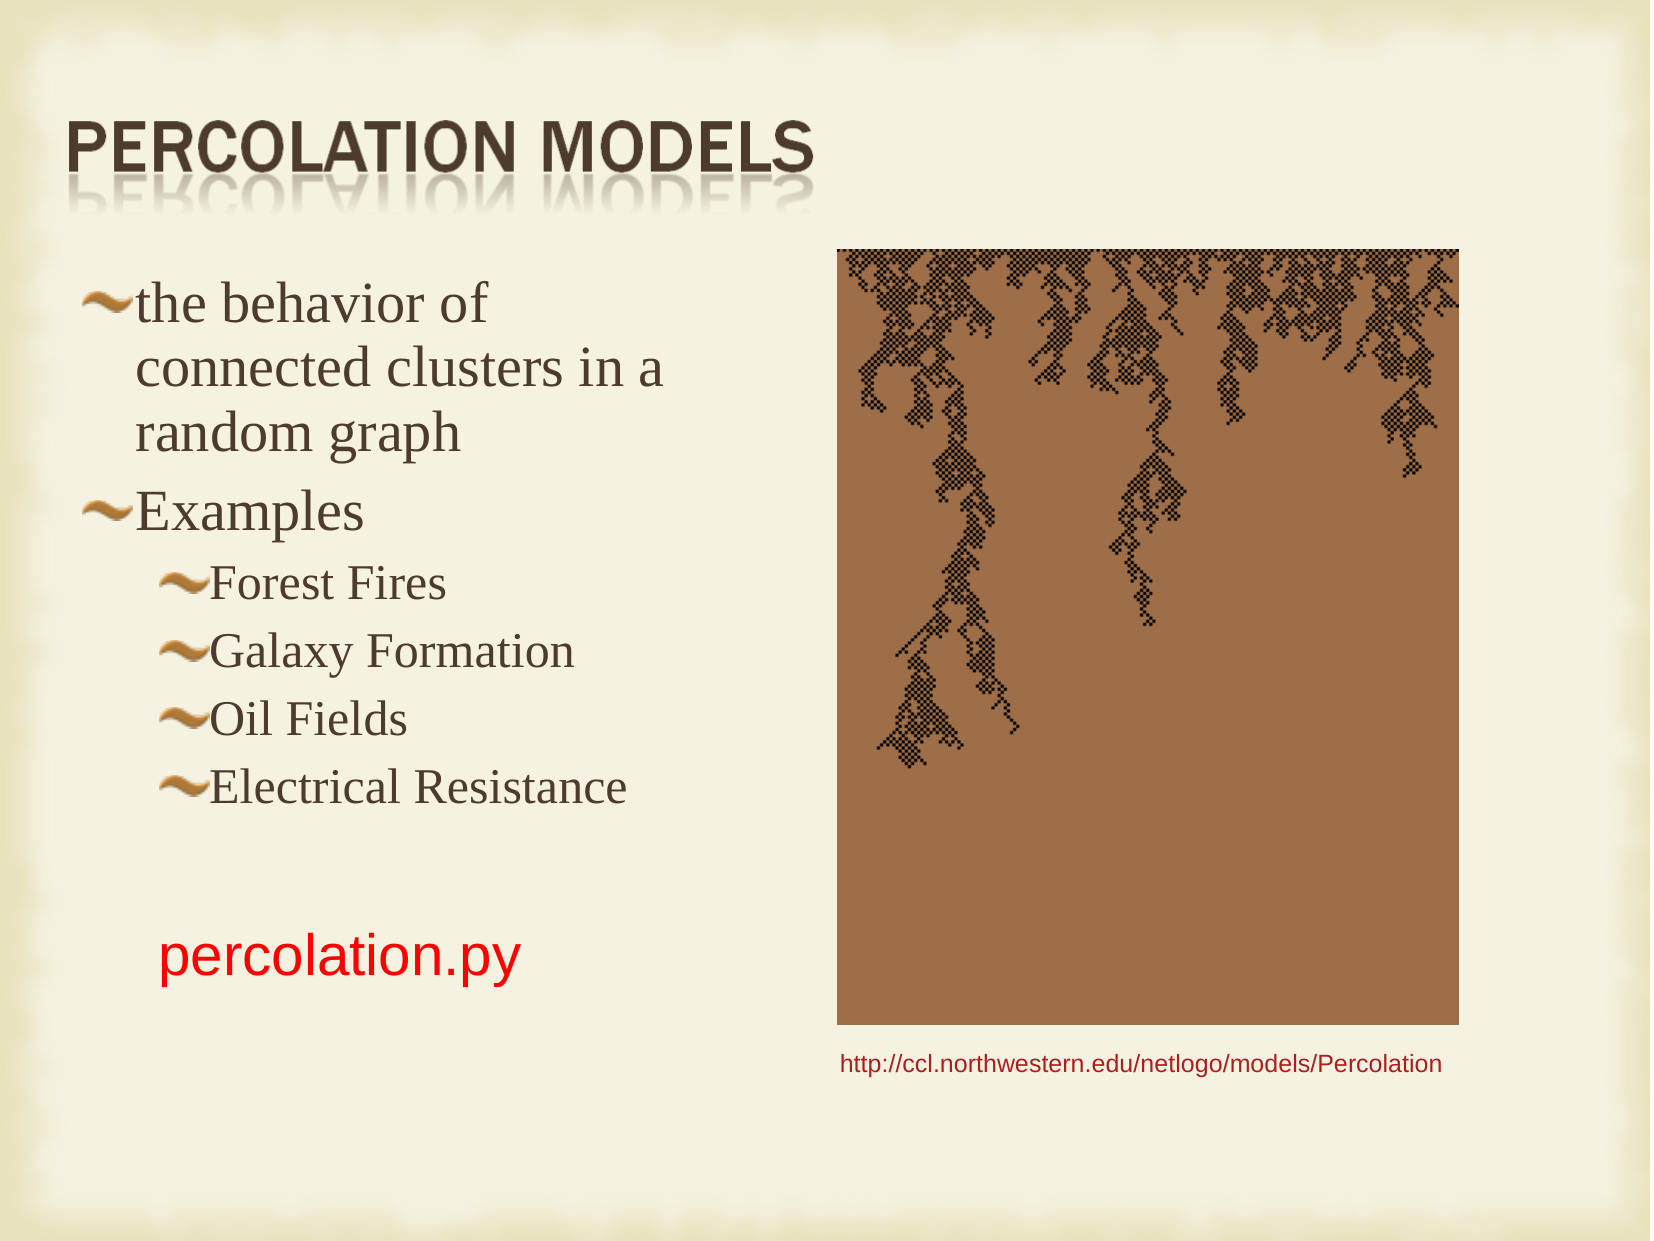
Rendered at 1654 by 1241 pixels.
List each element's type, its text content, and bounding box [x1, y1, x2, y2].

text_box http://ccl.northwestern.edu/netlogo/models/Percolation [824, 1042, 1475, 1086]
picture [0, 0, 1651, 1241]
list the behavior of connected clusters in a random graph Examples Forest Fires Galaxy Formation Oil Fields Electrical Resistance [49, 262, 738, 1038]
text_box percolation.py [143, 915, 601, 995]
text_box [16, 73, 1477, 1026]
